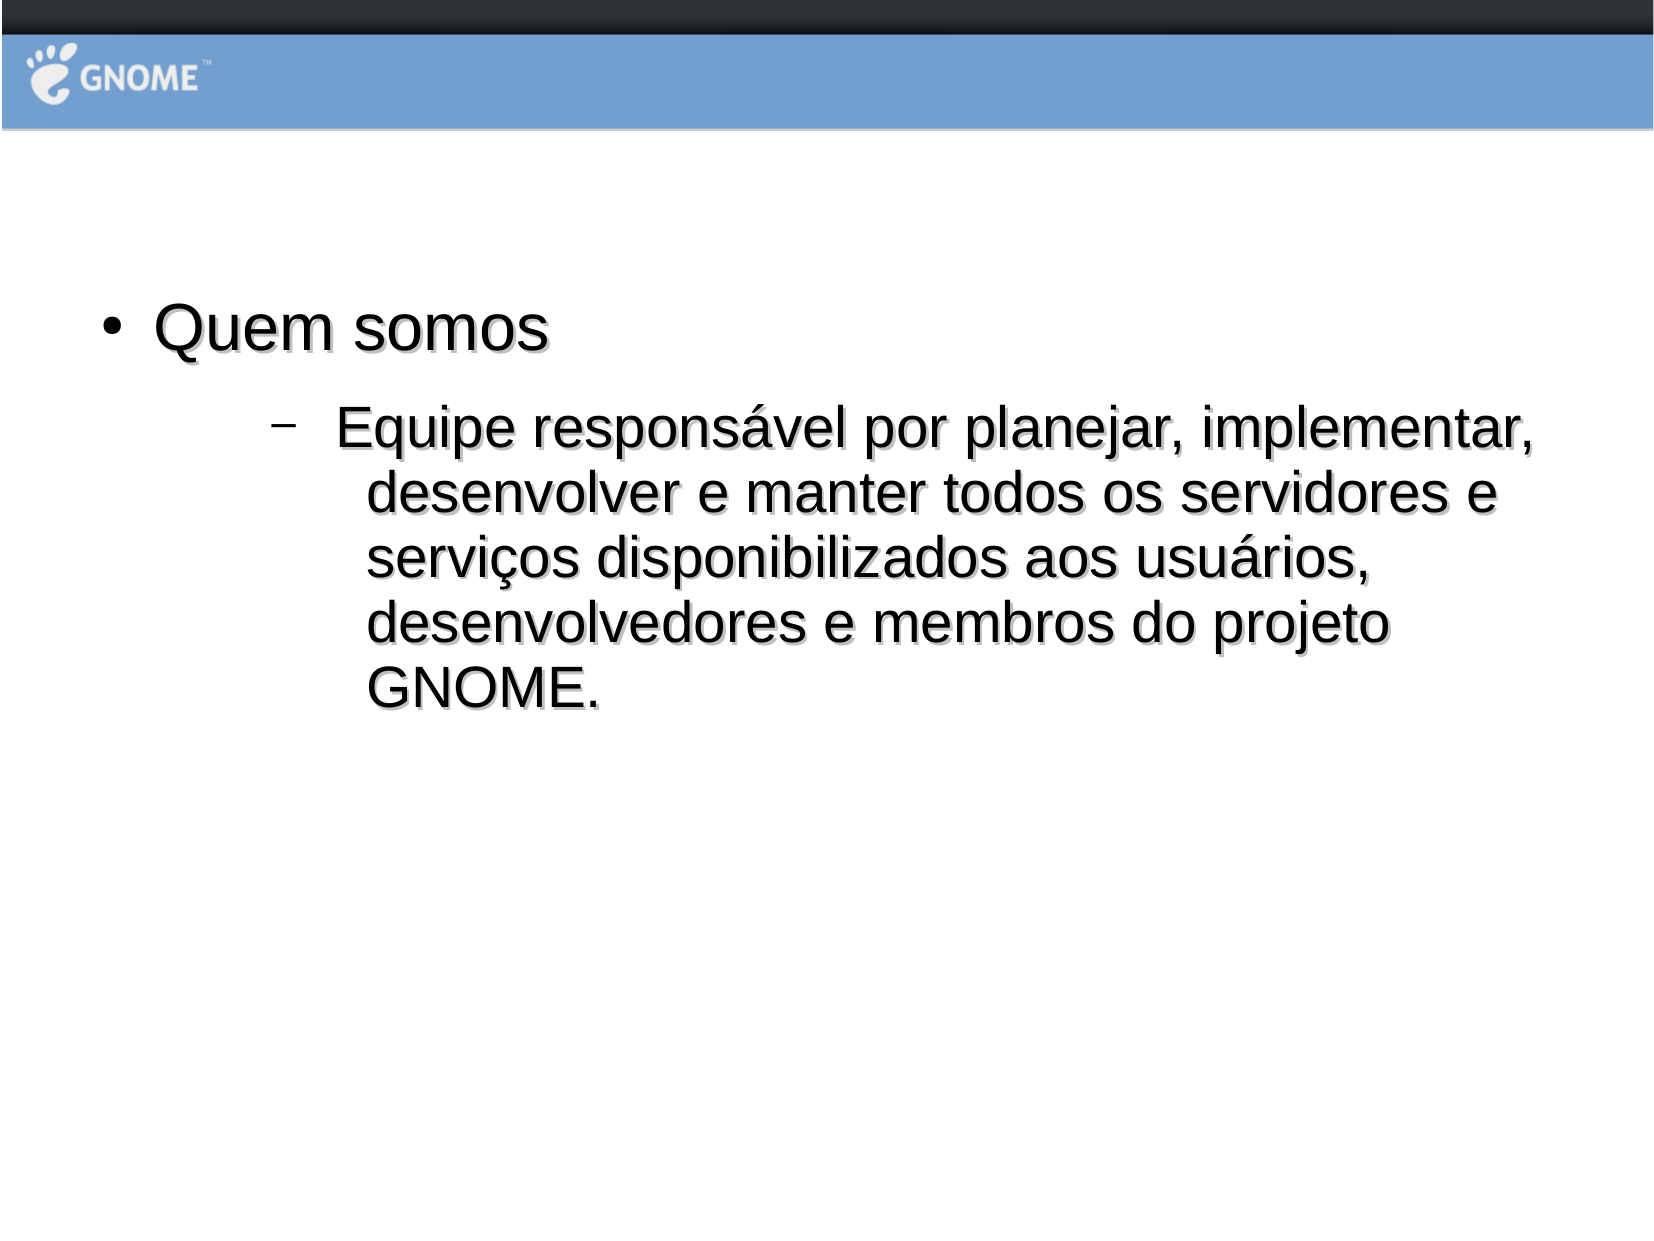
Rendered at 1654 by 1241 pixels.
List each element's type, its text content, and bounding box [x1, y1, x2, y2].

list Quem somos Equipe responsável por planejar, implementar, desenvolver e manter todos os servidores e serviços disponibilizados aos usuários, desenvolvedores e membros do projeto GNOME. [82, 290, 1571, 1094]
picture [2, 0, 1654, 131]
